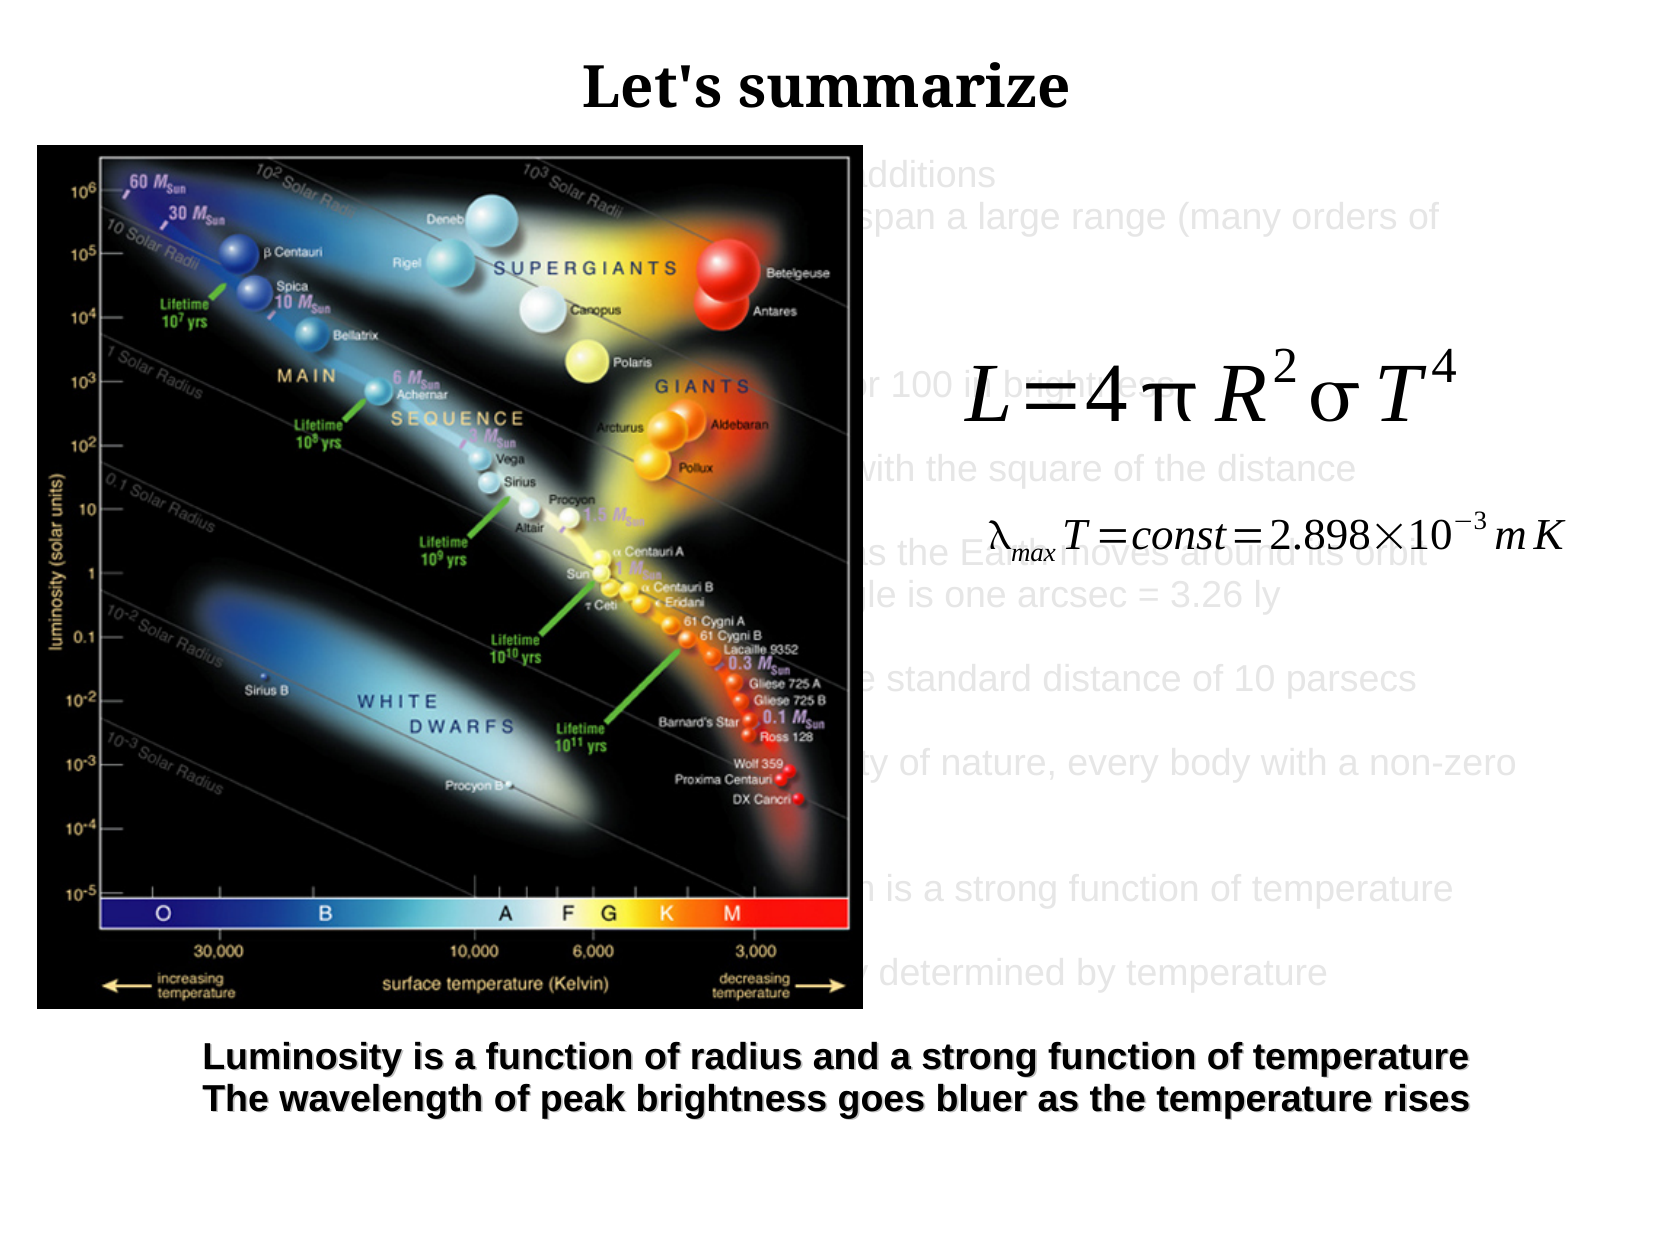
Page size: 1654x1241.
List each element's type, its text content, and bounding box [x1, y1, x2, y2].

chart [937, 337, 1479, 443]
text_box Let's summarize [0, 37, 1654, 129]
chart [975, 505, 1576, 568]
text_box Logarithms convert multiplications into additions Useful when dealing with numbers that span a large range (many orders of magnitude) Magnitude scale: A reverse scale Logarithmic: 5 magnitudes mean a factor 100 in brightness Physical brightness is called Flux, falls with the square of the distance Parallax: apparent movement of a star as the Earth moves around its orbit Parsec: distance where the parallax angle is one arcsec = 3.26 ly Absolute magnitude: Magnitude from the standard distance of 10 parsecs Black body (thermal) radiation: a property of nature, every body with a non-zero temperature emits thermal radiation. Steffan-Boltzmann law: thermal radiation is a strong function of temperature Wien's law: peak wavelength is uniquely determined by temperature Luminosity is a function of radius and a strong function of temperature The wavelength of peak brightness goes bluer as the temperature rises [187, 146, 1613, 1241]
picture [37, 145, 863, 1009]
